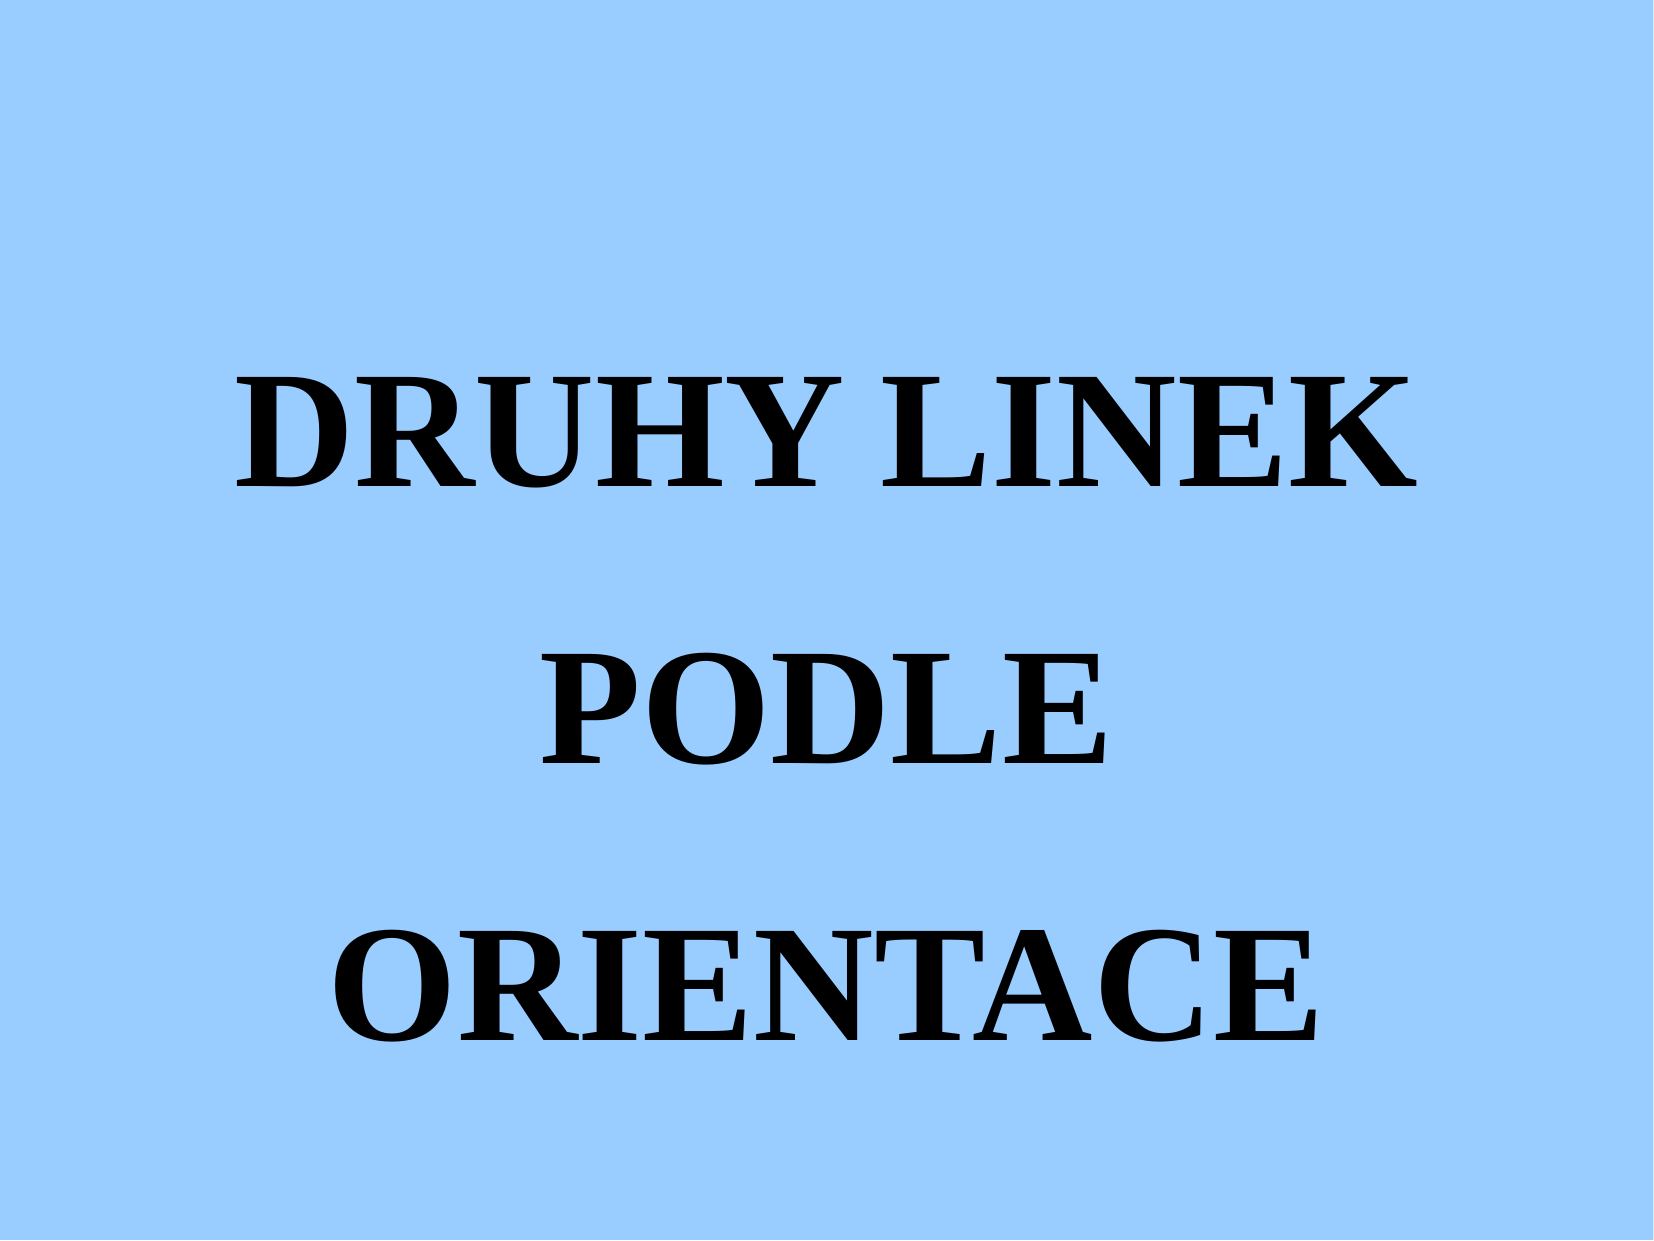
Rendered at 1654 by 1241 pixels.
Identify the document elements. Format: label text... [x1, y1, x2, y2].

text_box DRUHY LINEK PODLE ORIENTACE [219, 238, 1435, 992]
